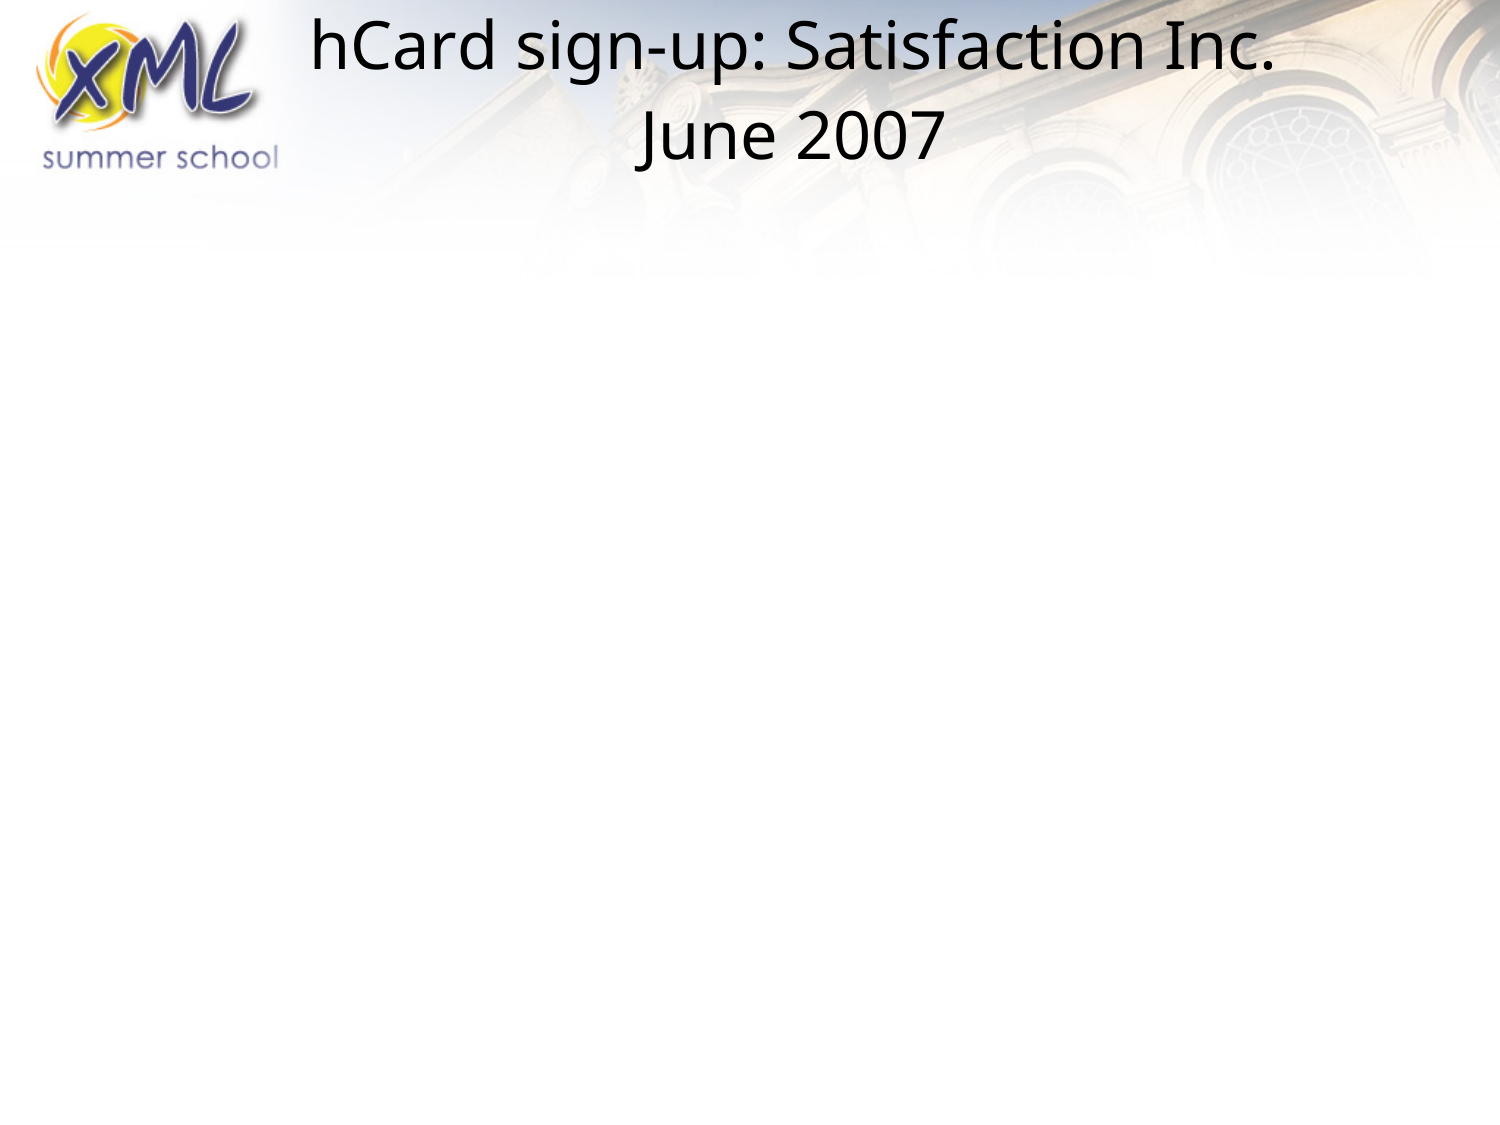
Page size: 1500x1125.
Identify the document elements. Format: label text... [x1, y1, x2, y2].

title hCard sign-up: Satisfaction Inc. June 2007 [281, 8, 1306, 170]
picture [0, 0, 1500, 1125]
